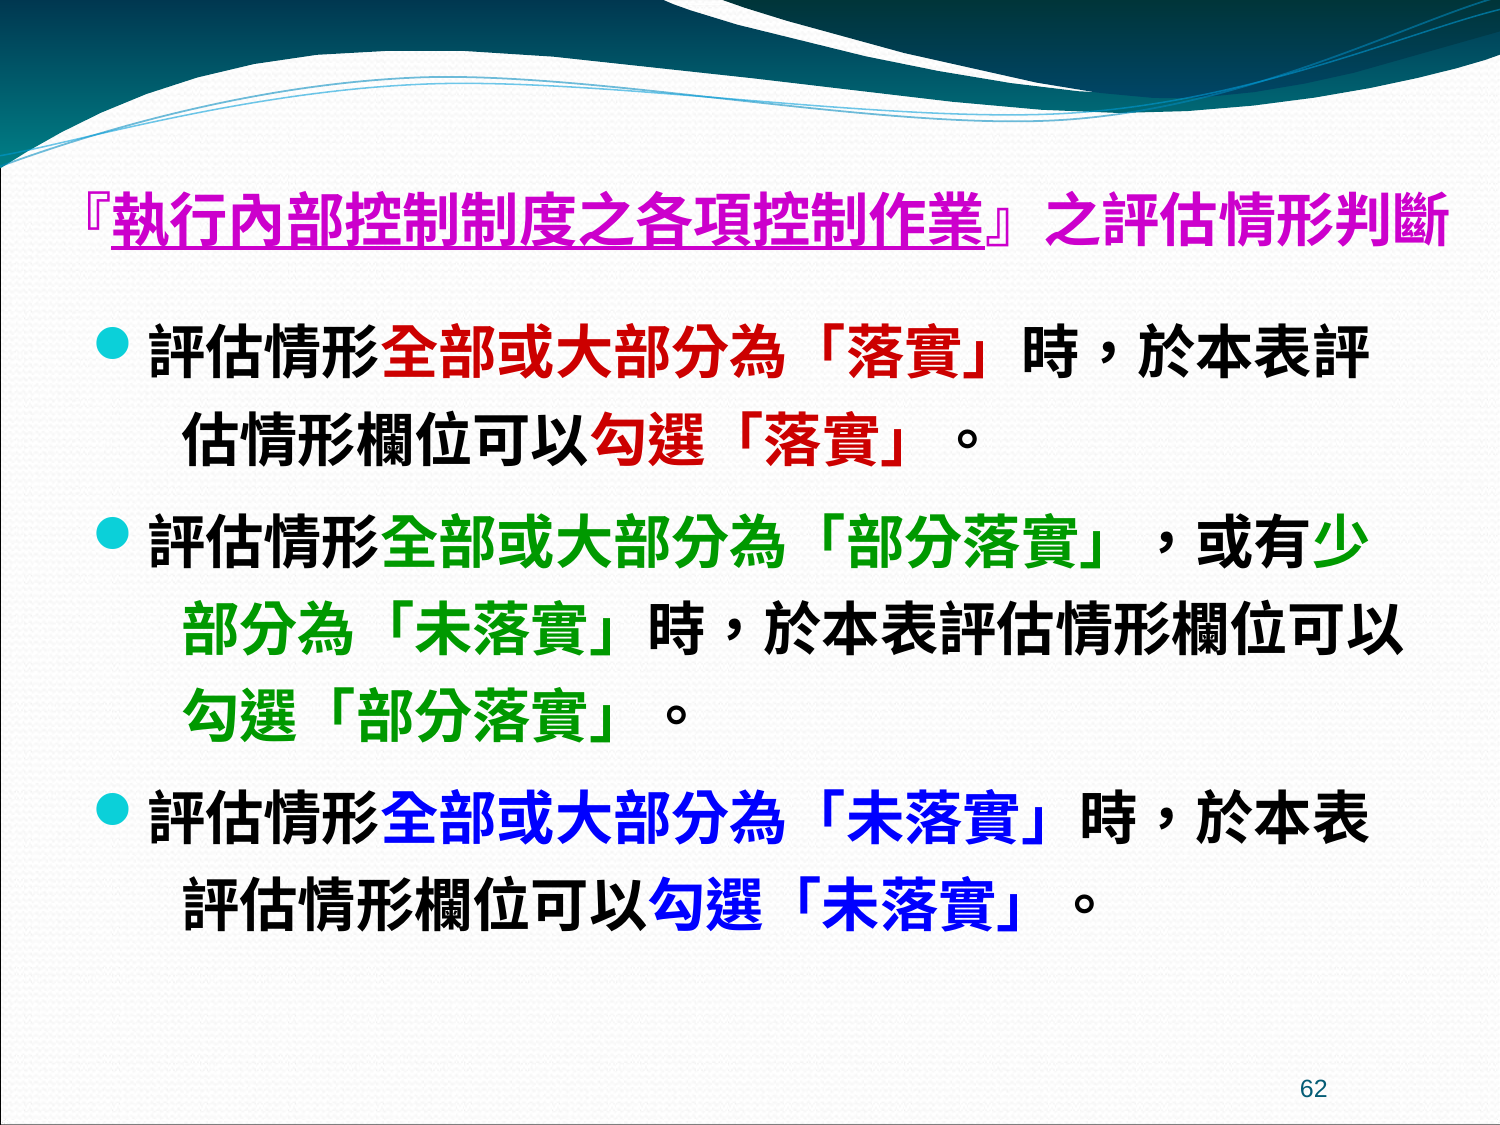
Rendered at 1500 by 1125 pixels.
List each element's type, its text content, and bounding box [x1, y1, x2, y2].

text_box [1299, 1042, 1426, 1103]
list 評估情形全部或大部分為「落實」時，於本表評估情形欄位可以勾選「落實」。 評估情形全部或大部分為「部分落實」，或有少部分為「未落實」時，於本表評估情形欄位可以勾選「部分落實」。 評估情形全部或大部分為「未落實」時，於本表評估情形欄位可以勾選「未落實」。 [76, 290, 1427, 985]
title 『執行內部控制制度之各項控制作業』之評估情形判斷 [53, 148, 1479, 254]
